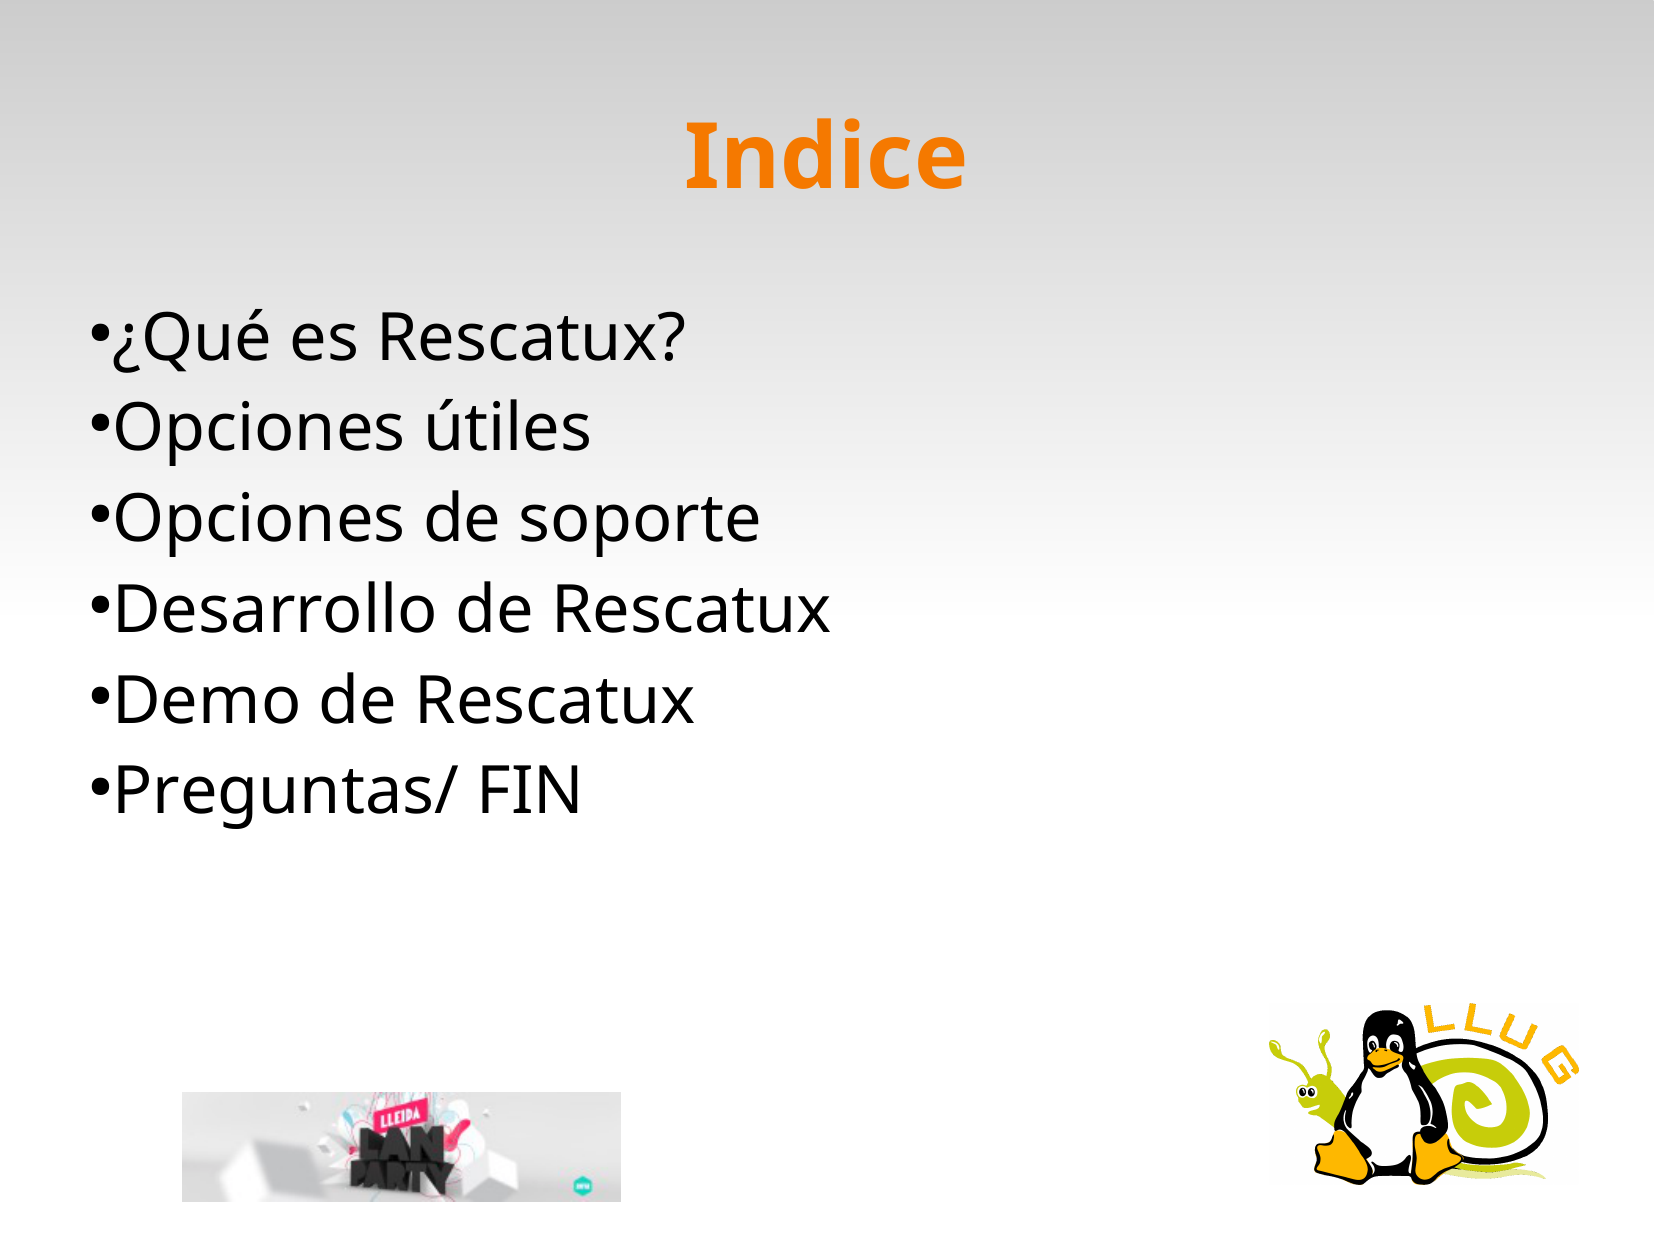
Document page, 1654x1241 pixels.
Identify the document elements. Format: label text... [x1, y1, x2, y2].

subtitle ¿Qué es Rescatux? Opciones útiles Opciones de soporte Desarrollo de Rescatux Demo de Rescatux Preguntas/ FIN [88, 265, 1577, 857]
picture [1269, 1003, 1579, 1185]
picture [182, 1092, 621, 1202]
title Indice [82, 56, 1571, 250]
